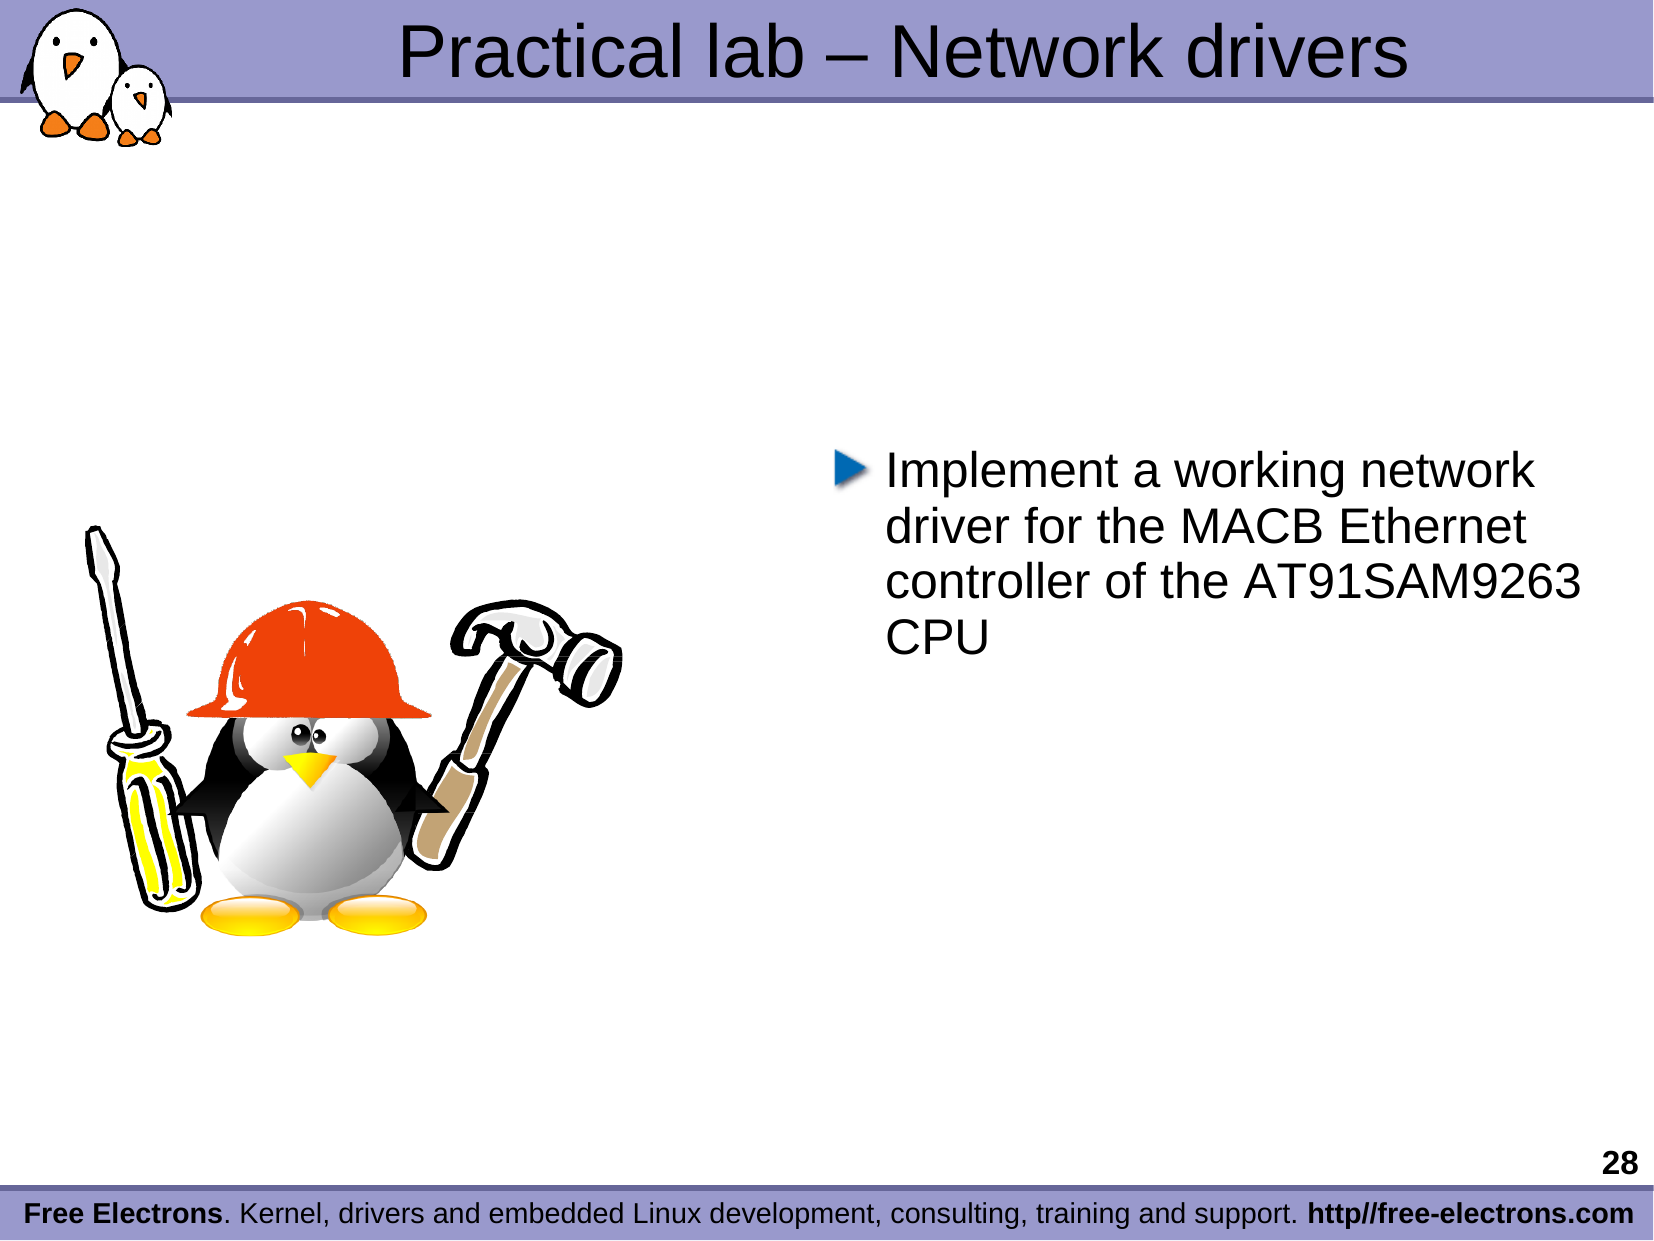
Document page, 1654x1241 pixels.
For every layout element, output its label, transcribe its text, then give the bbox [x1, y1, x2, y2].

text_box [85, 525, 162, 913]
text_box [155, 776, 162, 784]
text_box [127, 776, 162, 880]
picture [20, 8, 172, 147]
list Implement a working network driver for the MACB Ethernet controller of the AT91SAM9263 CPU [814, 442, 1592, 1118]
text_box [118, 750, 135, 757]
text_box [450, 599, 623, 863]
picture [162, 597, 452, 937]
text_box [125, 759, 162, 832]
title Practical lab – Network drivers [178, 4, 1631, 98]
text_box [133, 745, 162, 759]
